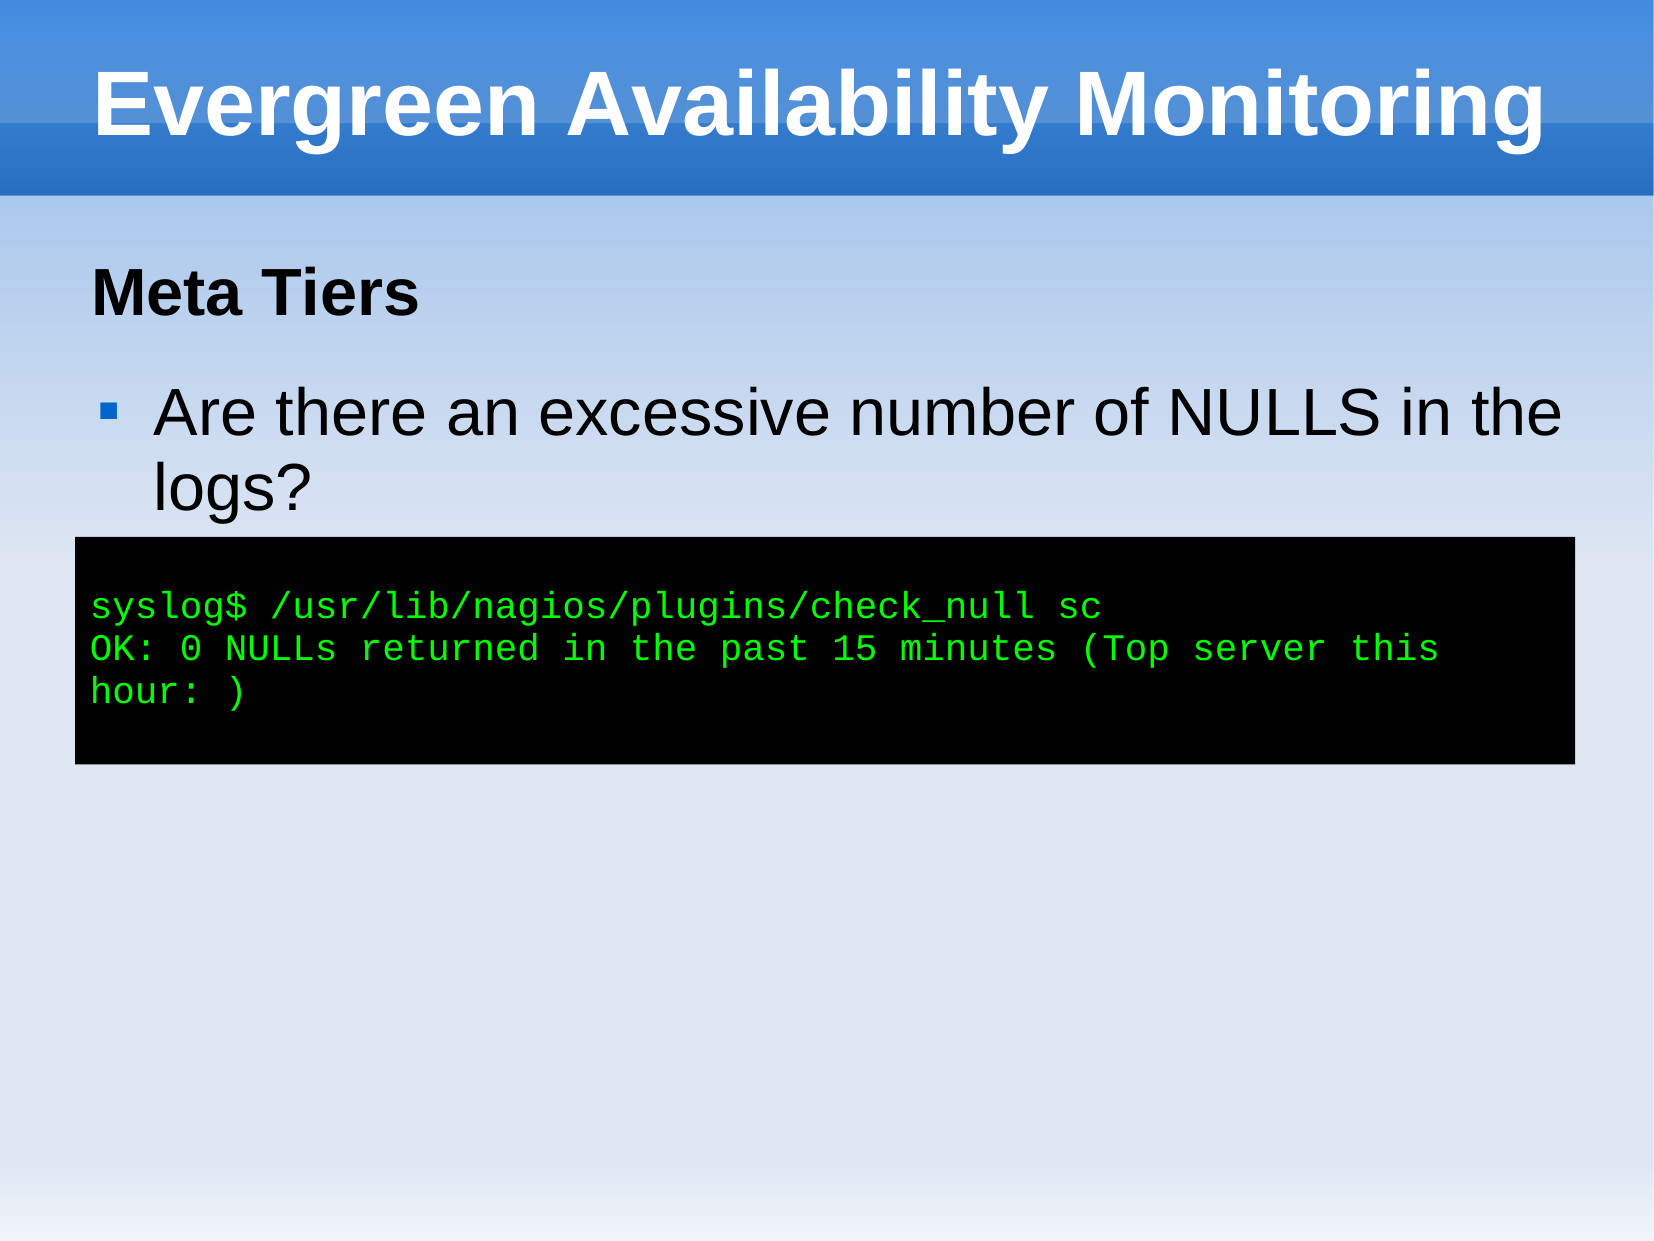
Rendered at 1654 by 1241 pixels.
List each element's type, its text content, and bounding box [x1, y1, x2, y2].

title Evergreen Availability Monitoring [76, 0, 1565, 208]
text_box Meta Tiers [76, 247, 437, 338]
list Are there an excessive number of NULLS in the logs? [82, 375, 1571, 536]
text_box syslog$ /usr/lib/nagios/plugins/check_null sc OK: 0 NULLs returned in the past 15 minutes (Top server this hour: ) [75, 536, 1576, 765]
picture [0, 0, 1654, 1241]
